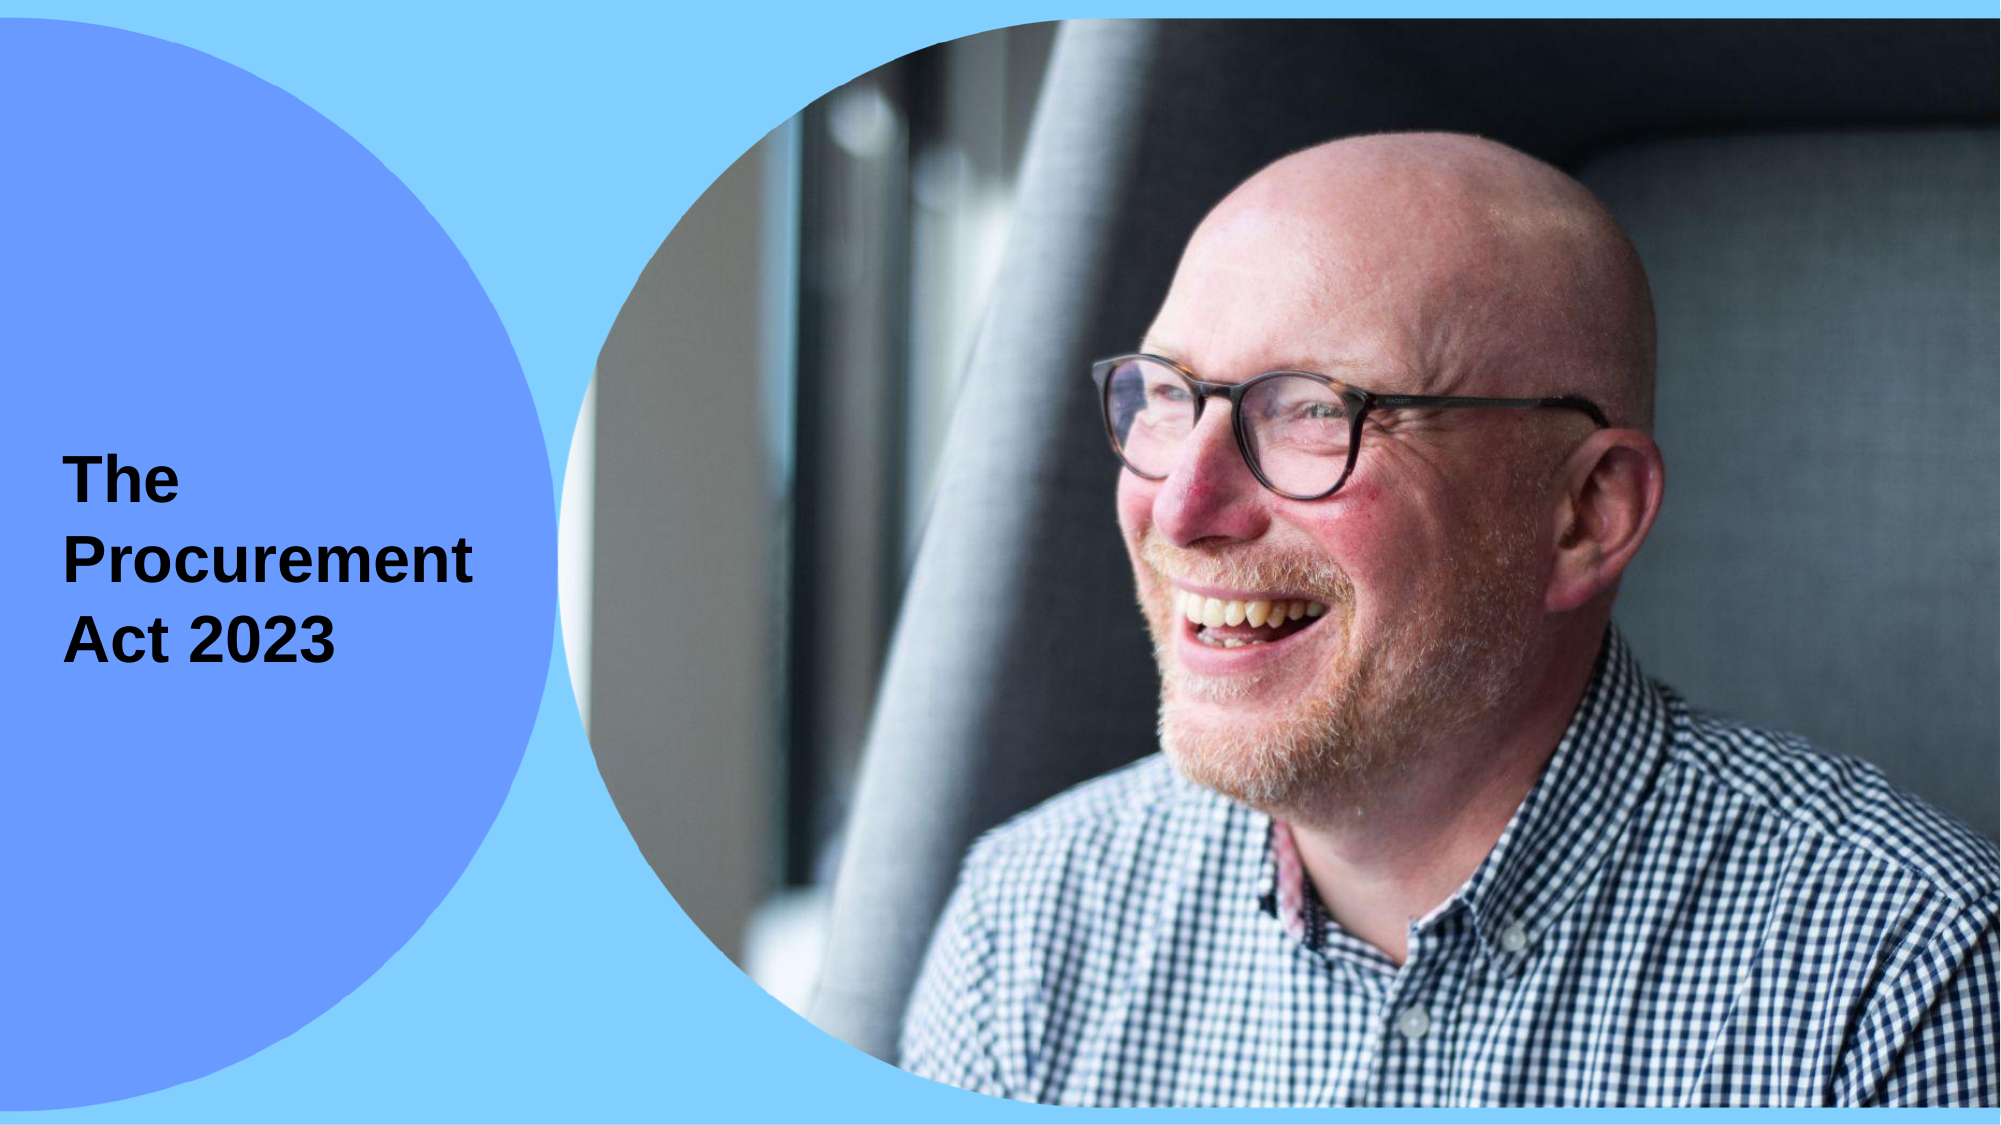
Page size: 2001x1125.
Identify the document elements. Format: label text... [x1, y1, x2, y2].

title The Procurement Act 2023 [42, 405, 532, 706]
